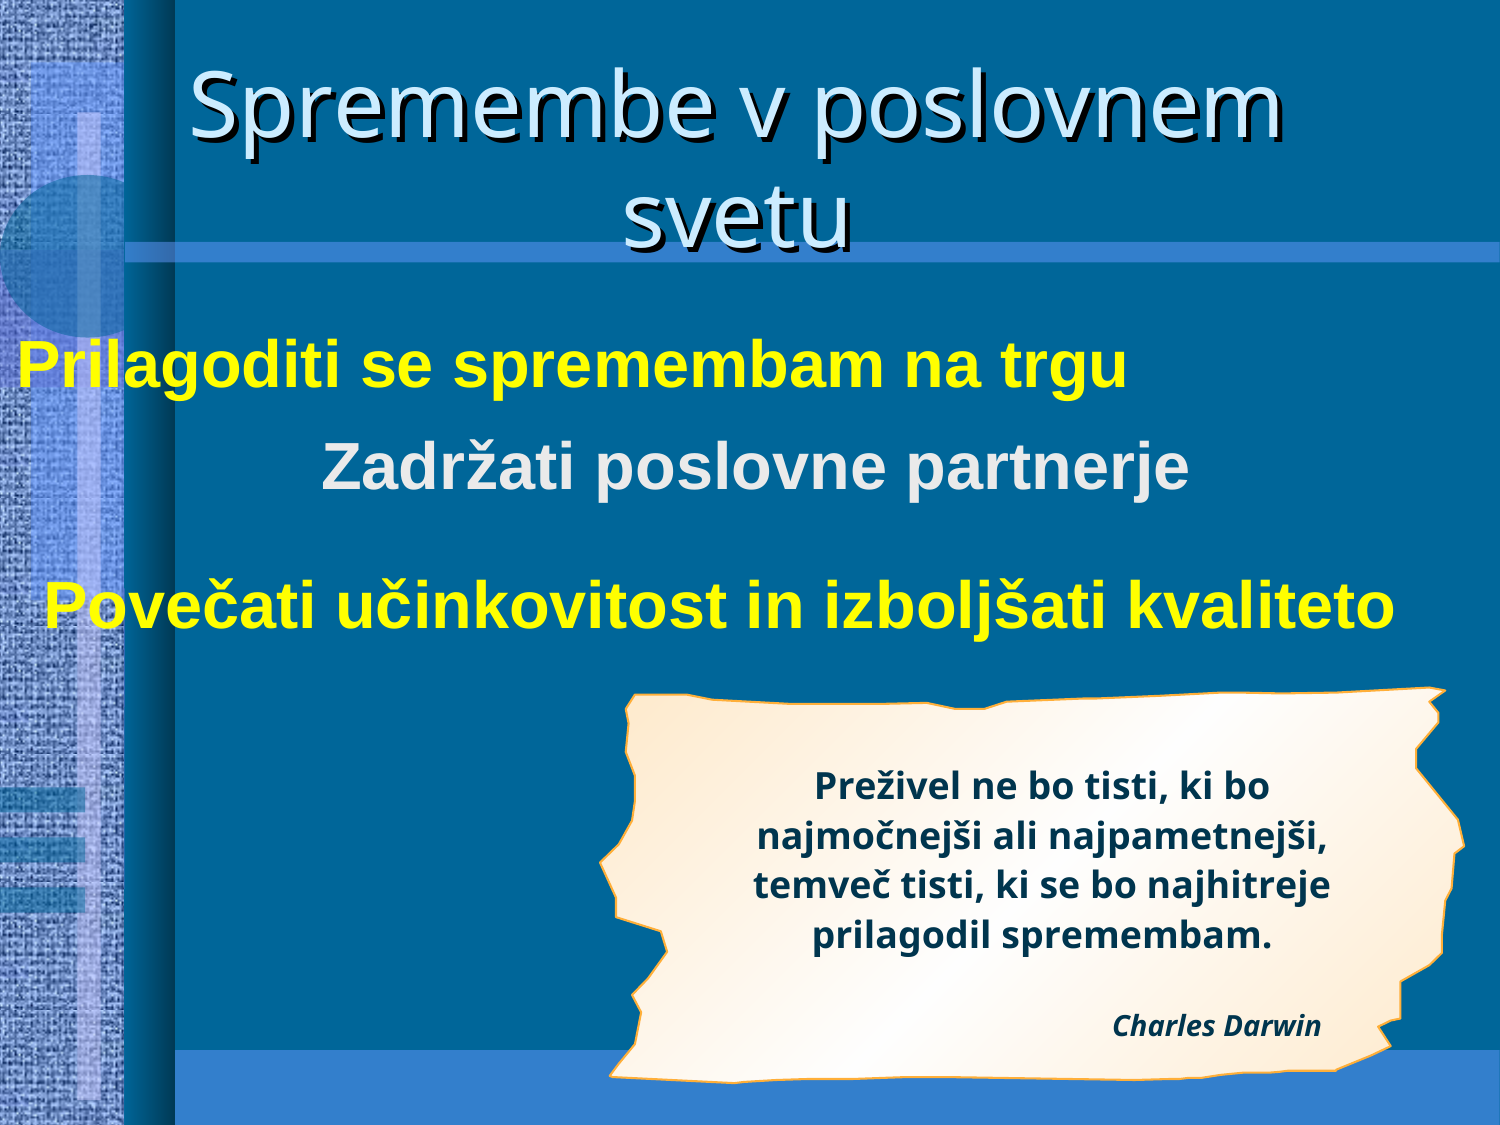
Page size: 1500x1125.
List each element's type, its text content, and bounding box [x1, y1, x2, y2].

picture [0, 0, 123, 249]
text_box Charles Darwin [1097, 999, 1338, 1050]
text_box Preživel ne bo tisti, ki bo najmočnejši ali najpametnejši, temveč tisti, ki se bo najhitreje prilagodil spremembam. [737, 750, 1348, 964]
picture [0, 409, 124, 1125]
text_box [600, 687, 1465, 1084]
text_box Povečati učinkovitost in izboljšati kvaliteto [26, 553, 1415, 650]
title Spremembe v poslovnem svetu [99, 38, 1375, 274]
list Zadržati poslovne partnerje [237, 424, 1276, 513]
text_box Prilagoditi se spremembam na trgu [0, 312, 1148, 409]
